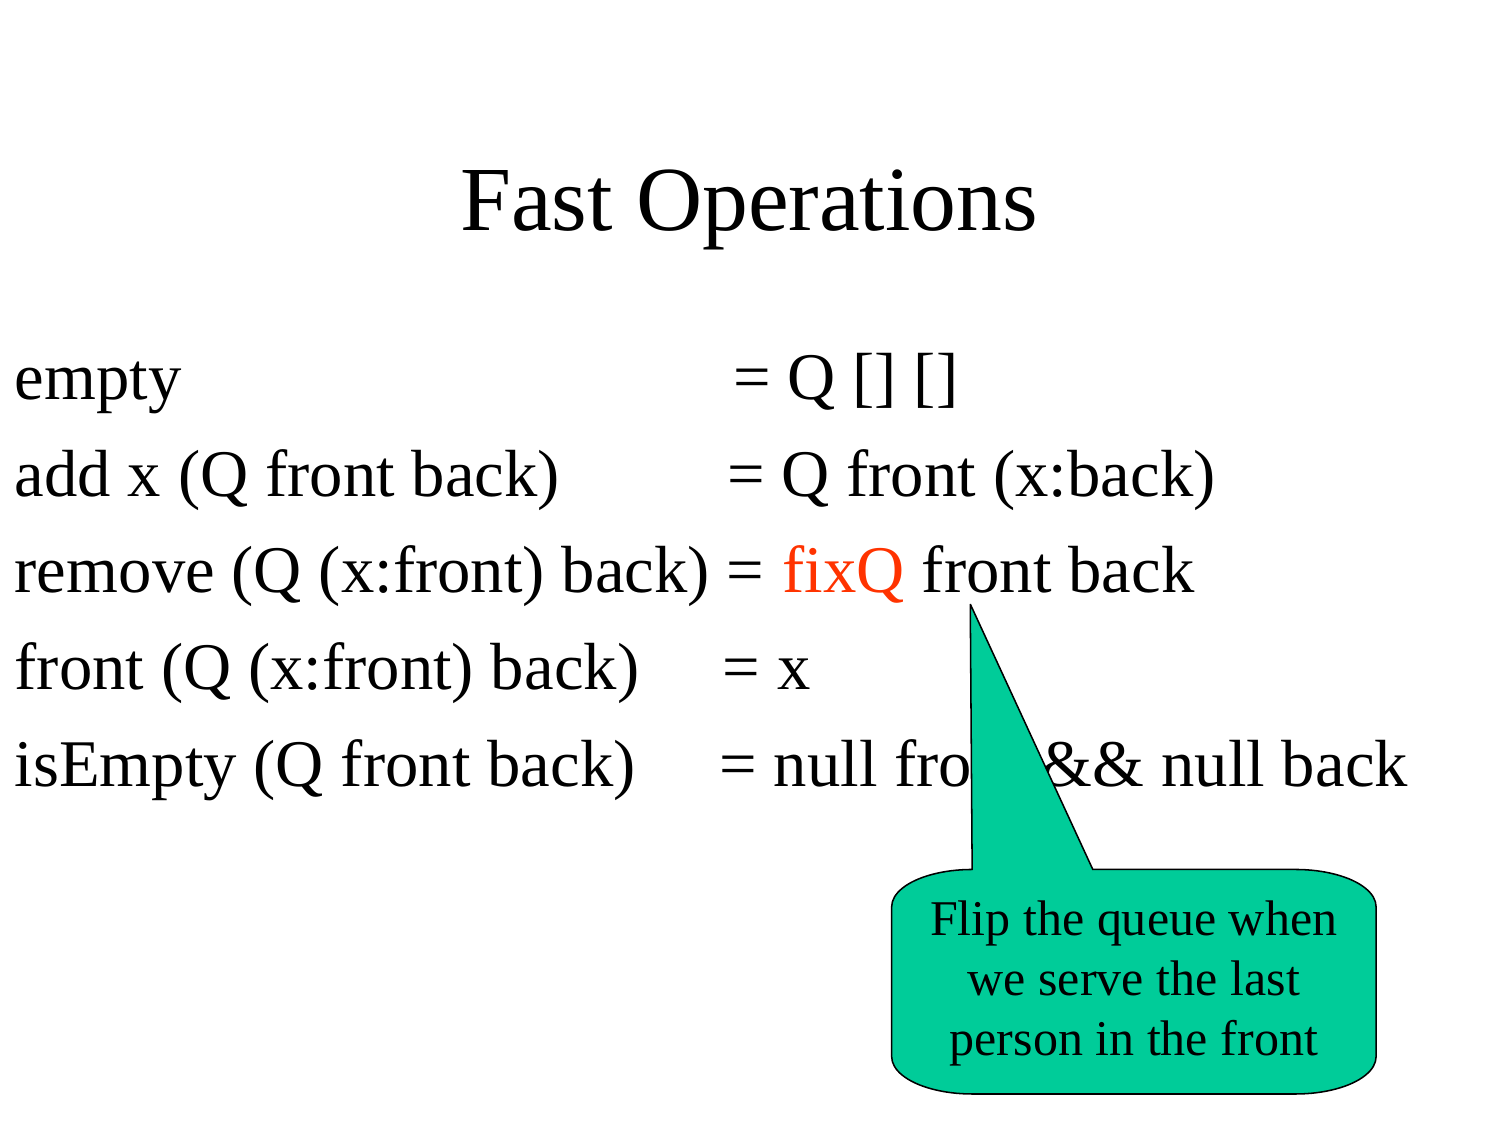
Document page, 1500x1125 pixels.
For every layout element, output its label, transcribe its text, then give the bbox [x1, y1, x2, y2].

text_box Flip the queue when we serve the last person in the front [891, 604, 1377, 1094]
list empty = Q [] [] add x (Q front back) = Q front (x:back) remove (Q (x:front) back) = fixQ front back front (Q (x:front) back) = x isEmpty (Q front back) = null front && null back [0, 324, 1500, 1000]
title Fast Operations [112, 99, 1388, 288]
